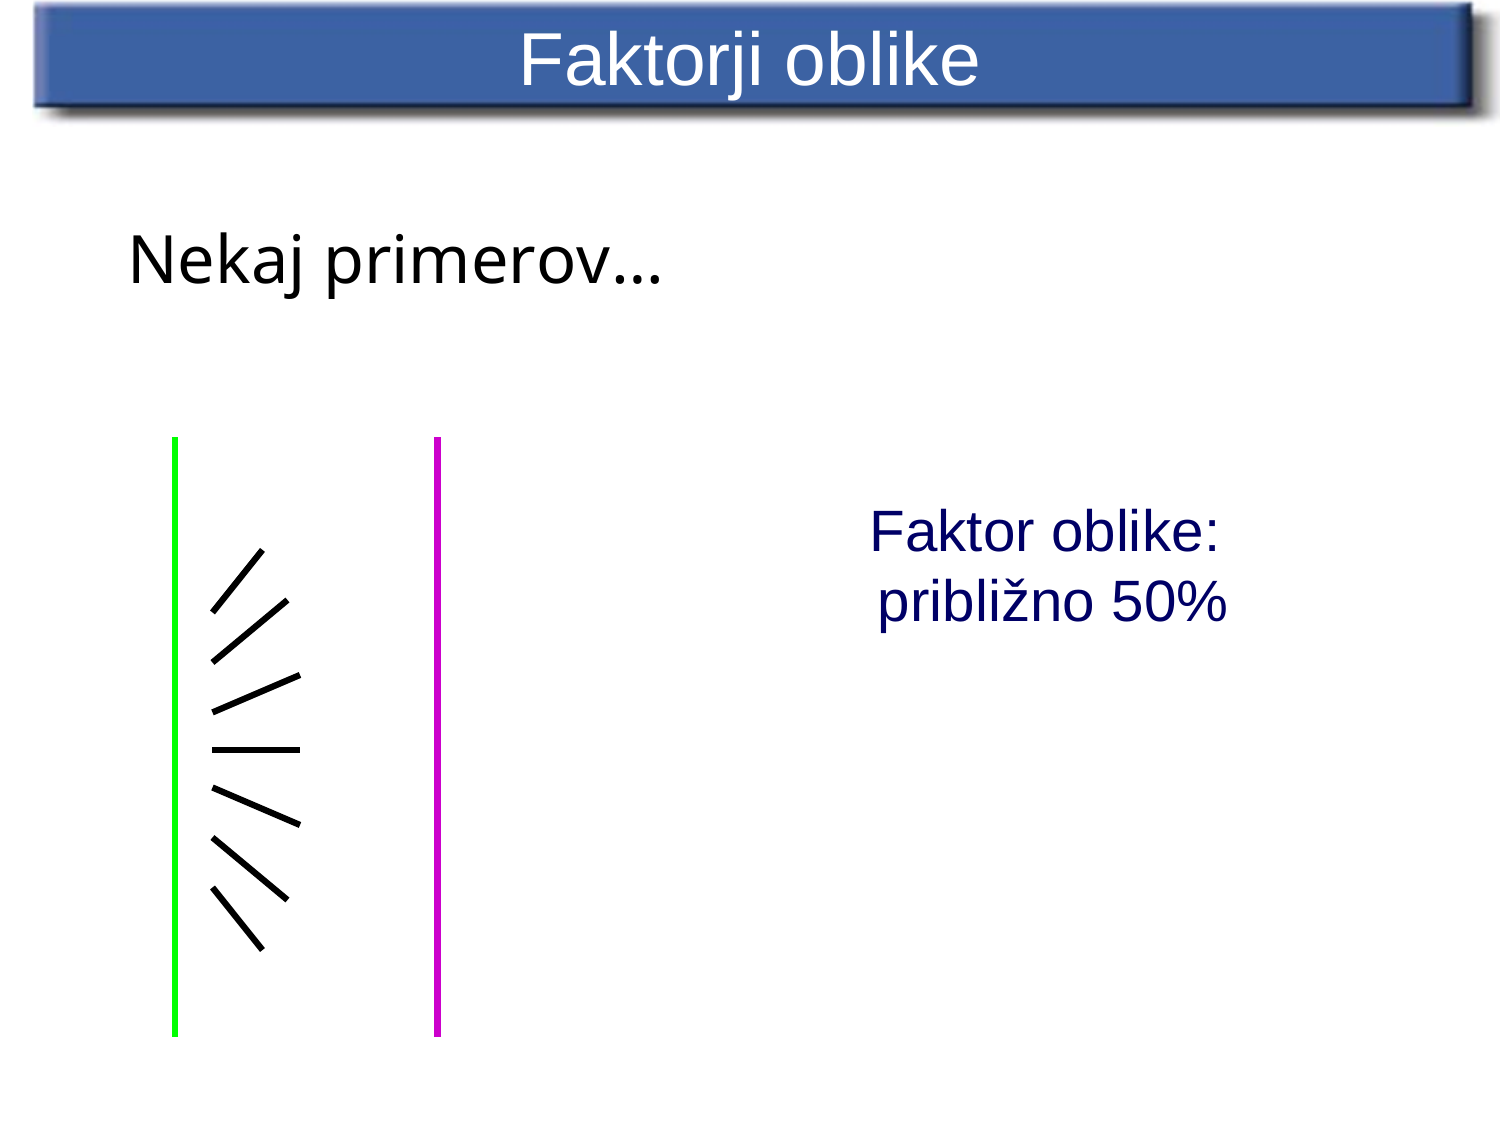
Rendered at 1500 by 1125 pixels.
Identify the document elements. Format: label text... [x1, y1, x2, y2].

list Nekaj primerov… [112, 218, 1388, 321]
picture [32, 0, 1500, 127]
title Faktorji oblike [112, 0, 1388, 110]
text_box Faktor oblike: približno 50% [854, 485, 1252, 641]
